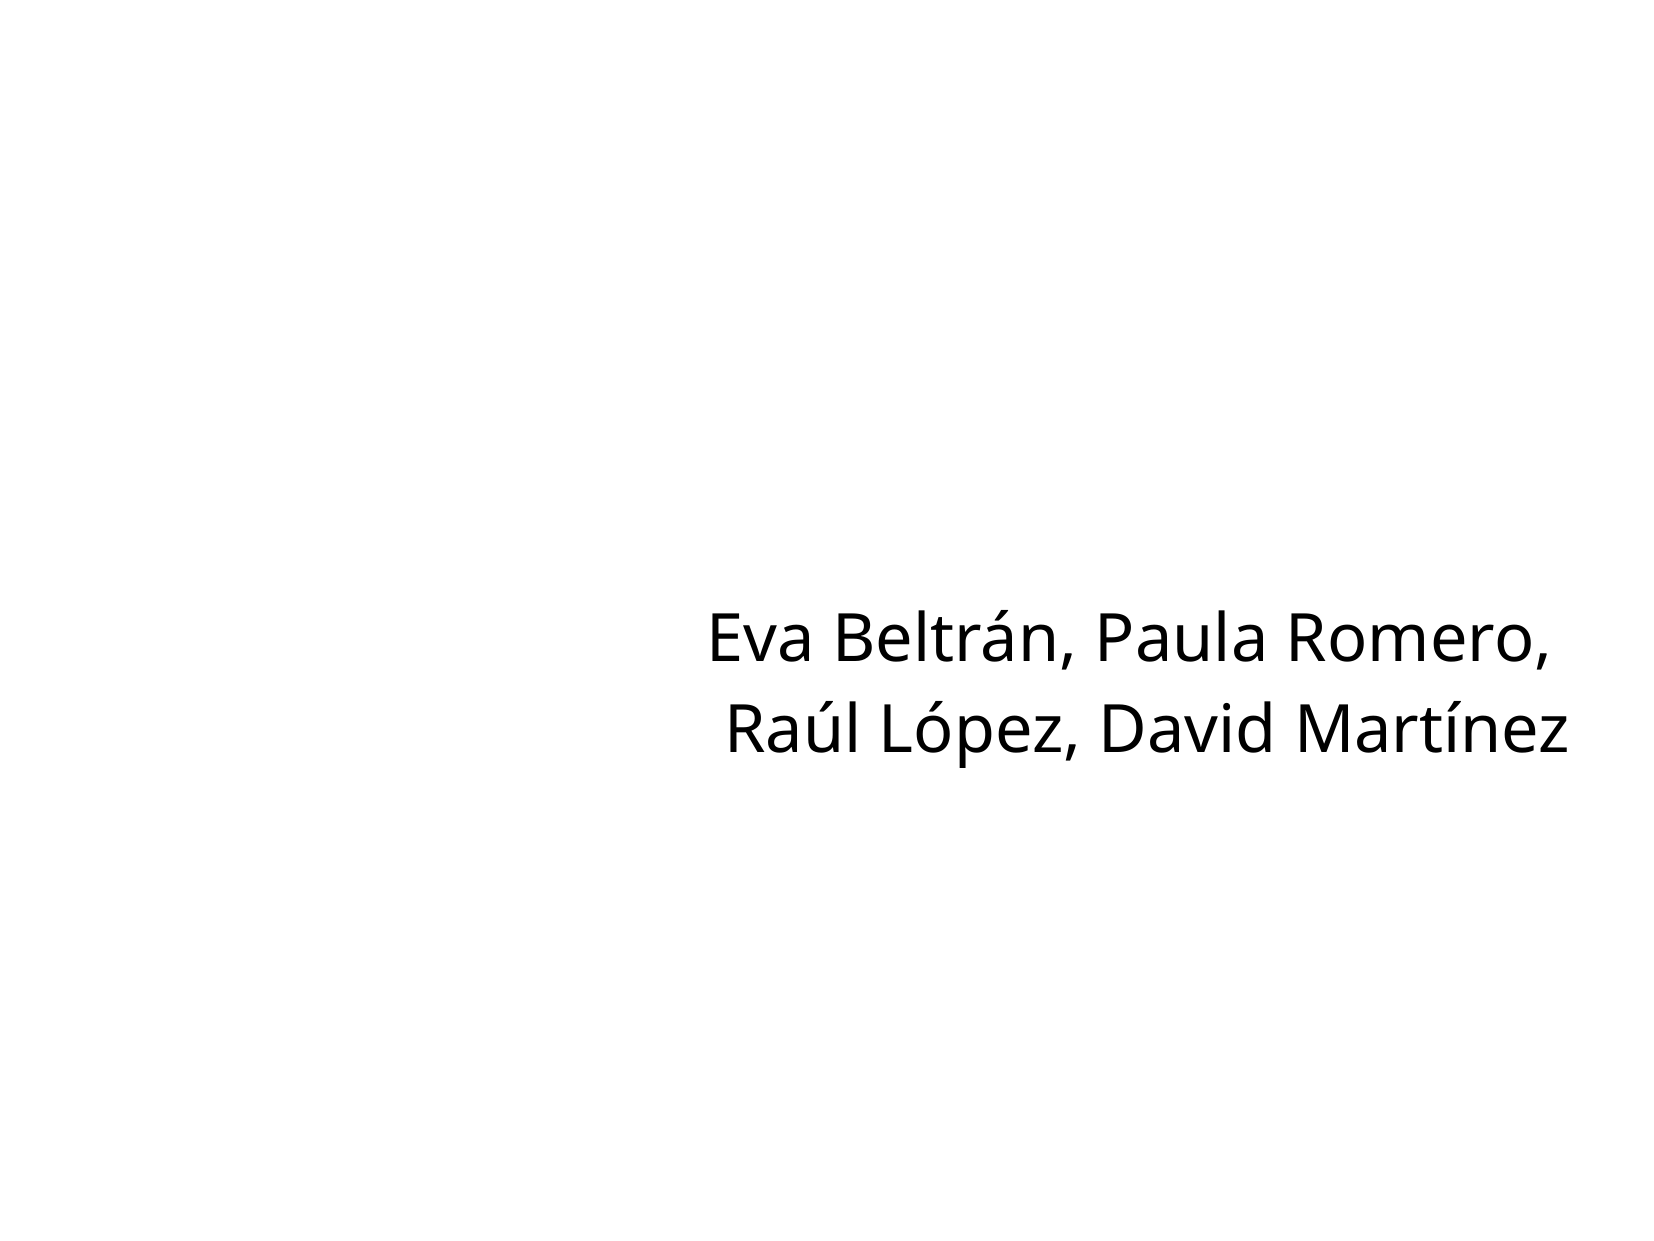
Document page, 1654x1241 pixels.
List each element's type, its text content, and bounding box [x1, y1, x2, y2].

subtitle Eva Beltrán, Paula Romero, Raúl López, David Martínez [82, 56, 1571, 1102]
